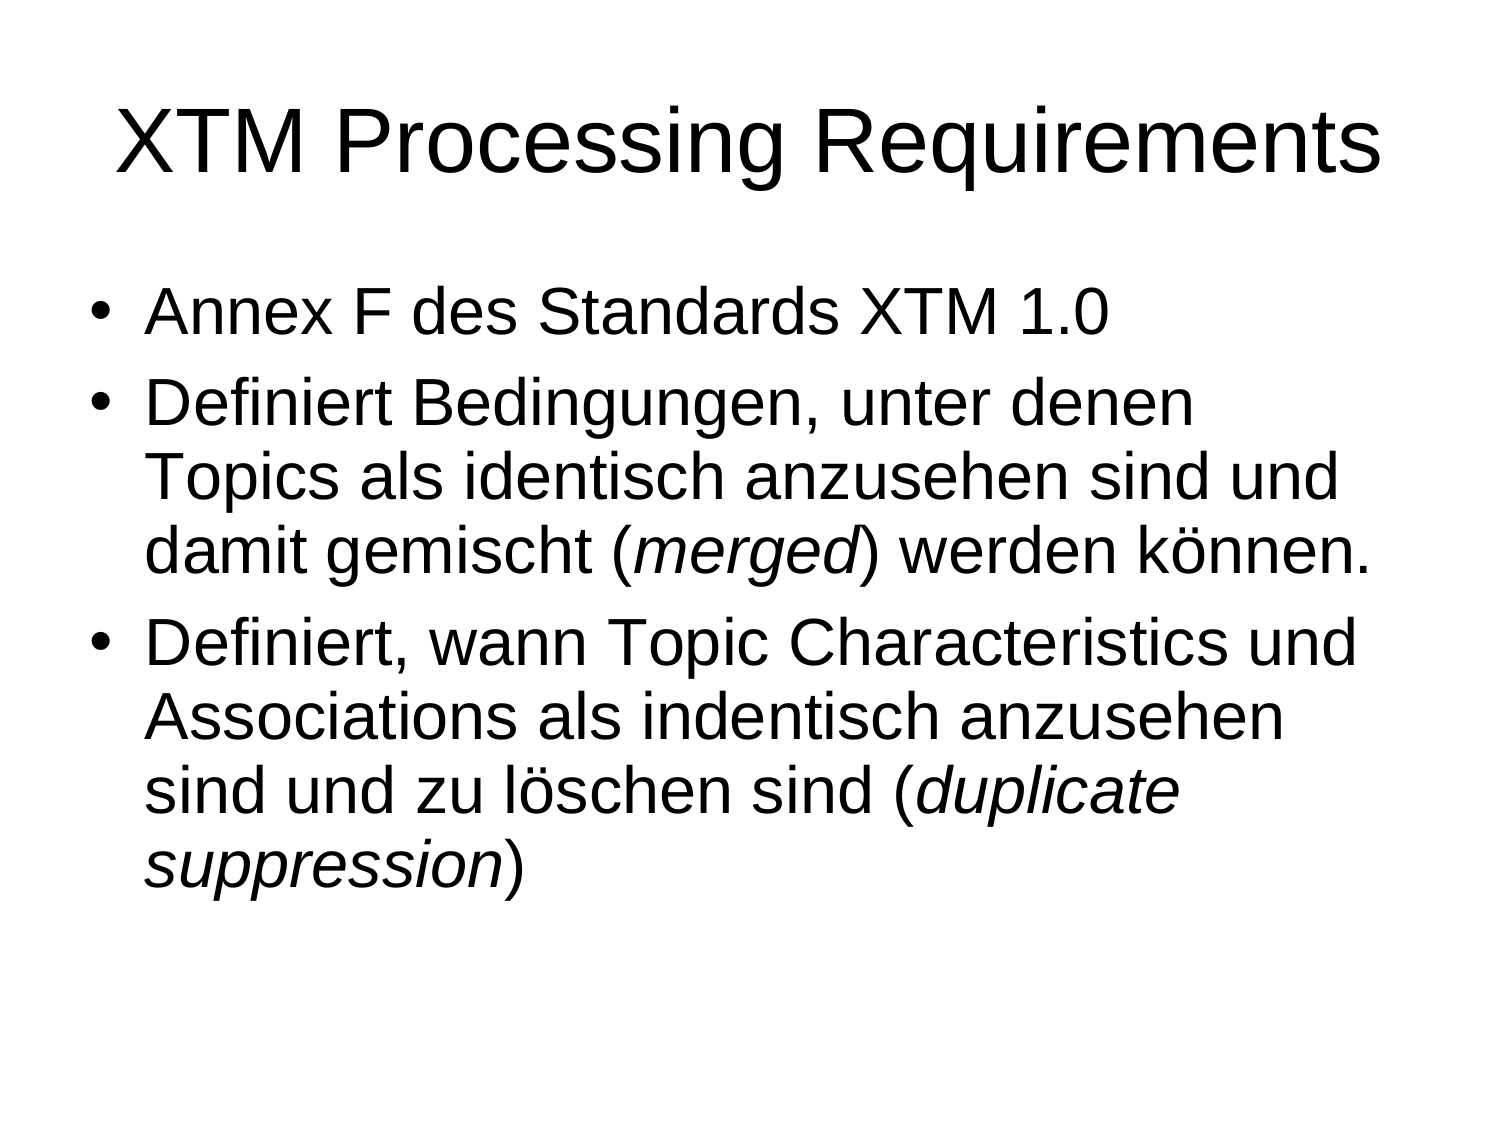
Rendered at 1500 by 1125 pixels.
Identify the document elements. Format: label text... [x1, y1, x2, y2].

title XTM Processing Requirements [75, 45, 1426, 233]
list Annex F des Standards XTM 1.0 Definiert Bedingungen, unter denen Topics als identisch anzusehen sind und damit gemischt (merged) werden können. Definiert, wann Topic Characteristics und Associations als indentisch anzusehen sind und zu löschen sind (duplicate suppression) [75, 262, 1426, 1006]
